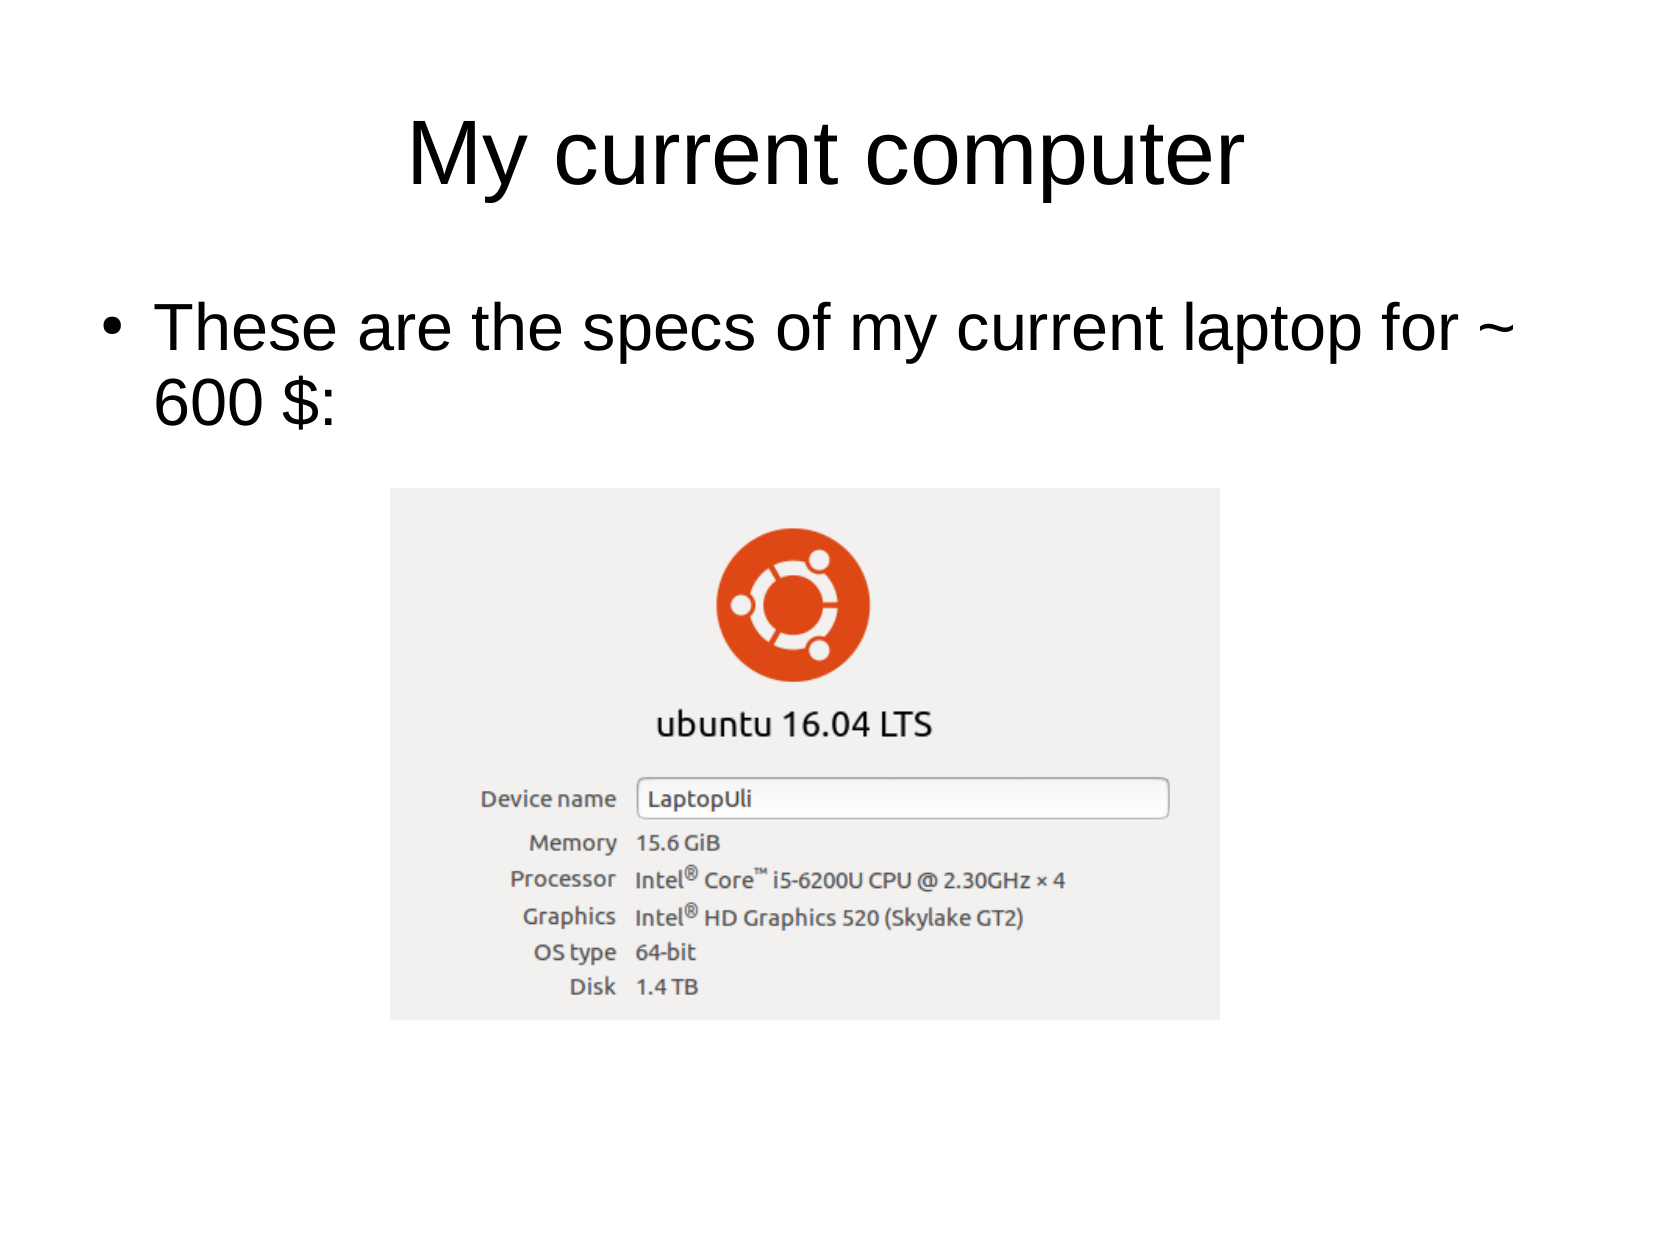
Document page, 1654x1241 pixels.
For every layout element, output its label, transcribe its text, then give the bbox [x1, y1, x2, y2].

title My current computer [82, 49, 1571, 257]
picture [390, 488, 1220, 1020]
list These are the specs of my current laptop for ~ 600 $: [82, 290, 1571, 1010]
